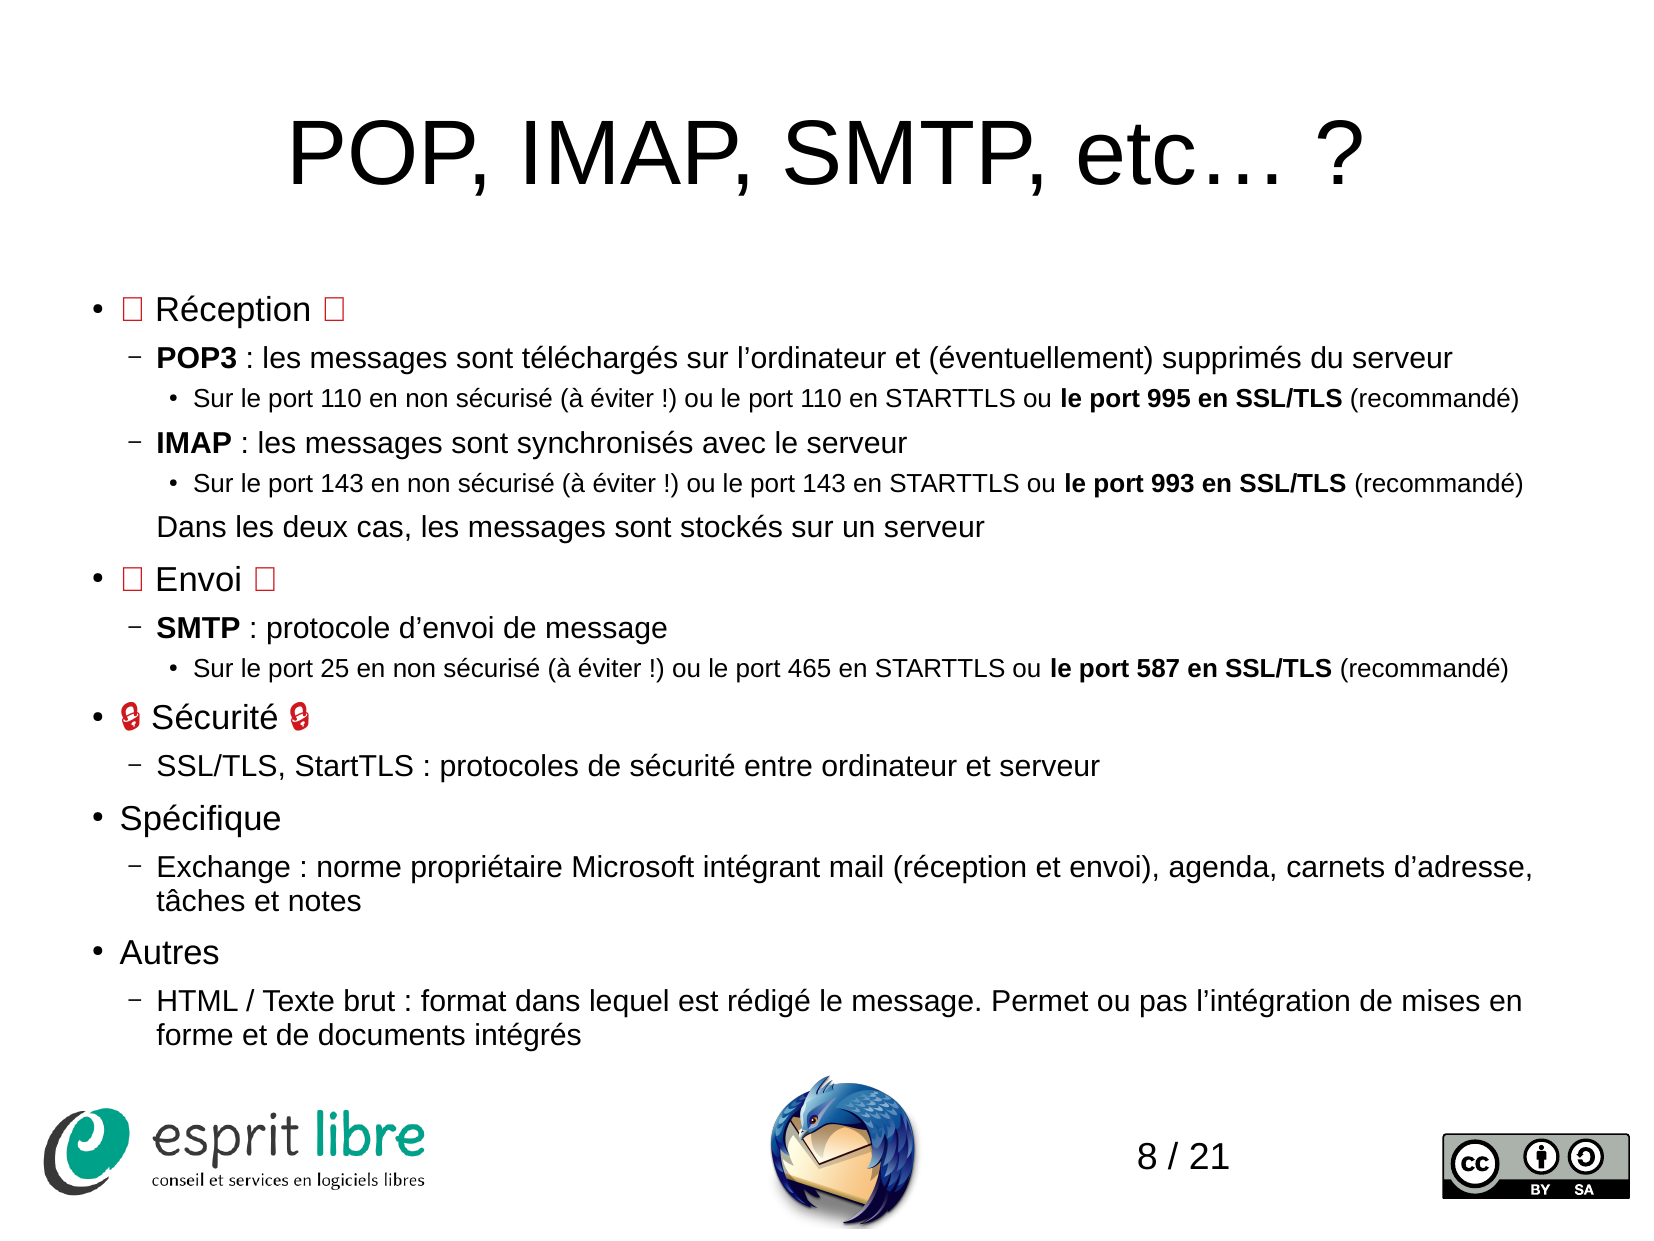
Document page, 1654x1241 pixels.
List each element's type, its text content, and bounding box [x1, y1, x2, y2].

picture [0, 1009, 480, 1241]
title POP, IMAP, SMTP, etc… ? [82, 49, 1571, 257]
picture [767, 1075, 922, 1229]
list ⏬ Réception ⏬ POP3 : les messages sont téléchargés sur l’ordinateur et (éventuellement) supprimés du serveur Sur le port 110 en non sécurisé (à éviter !) ou le port 110 en STARTTLS ou le port 995 en SSL/TLS (recommandé) IMAP : les messages sont synchronisés avec le serveur Sur le port 143 en non sécurisé (à éviter !) ou le port 143 en STARTTLS ou le port 993 en SSL/TLS (recommandé) Dans les deux cas, les messages sont stockés sur un serveur ⏫ Envoi ⏫ SMTP : protocole d’envoi de message Sur le port 25 en non sécurisé (à éviter !) ou le port 465 en STARTTLS ou le port 587 en SSL/TLS (recommandé) 🔒 Sécurité 🔒 SSL/TLS, StartTLS : protocoles de sécurité entre ordinateur et serveur Spécifique Exchange : norme propriétaire Microsoft intégrant mail (réception et envoi), agenda, carnets d’adresse, tâches et notes Autres HTML / Texte brut : format dans lequel est rédigé le message. Permet ou pas l’intégration de mises en forme et de documents intégrés [82, 290, 1571, 1075]
